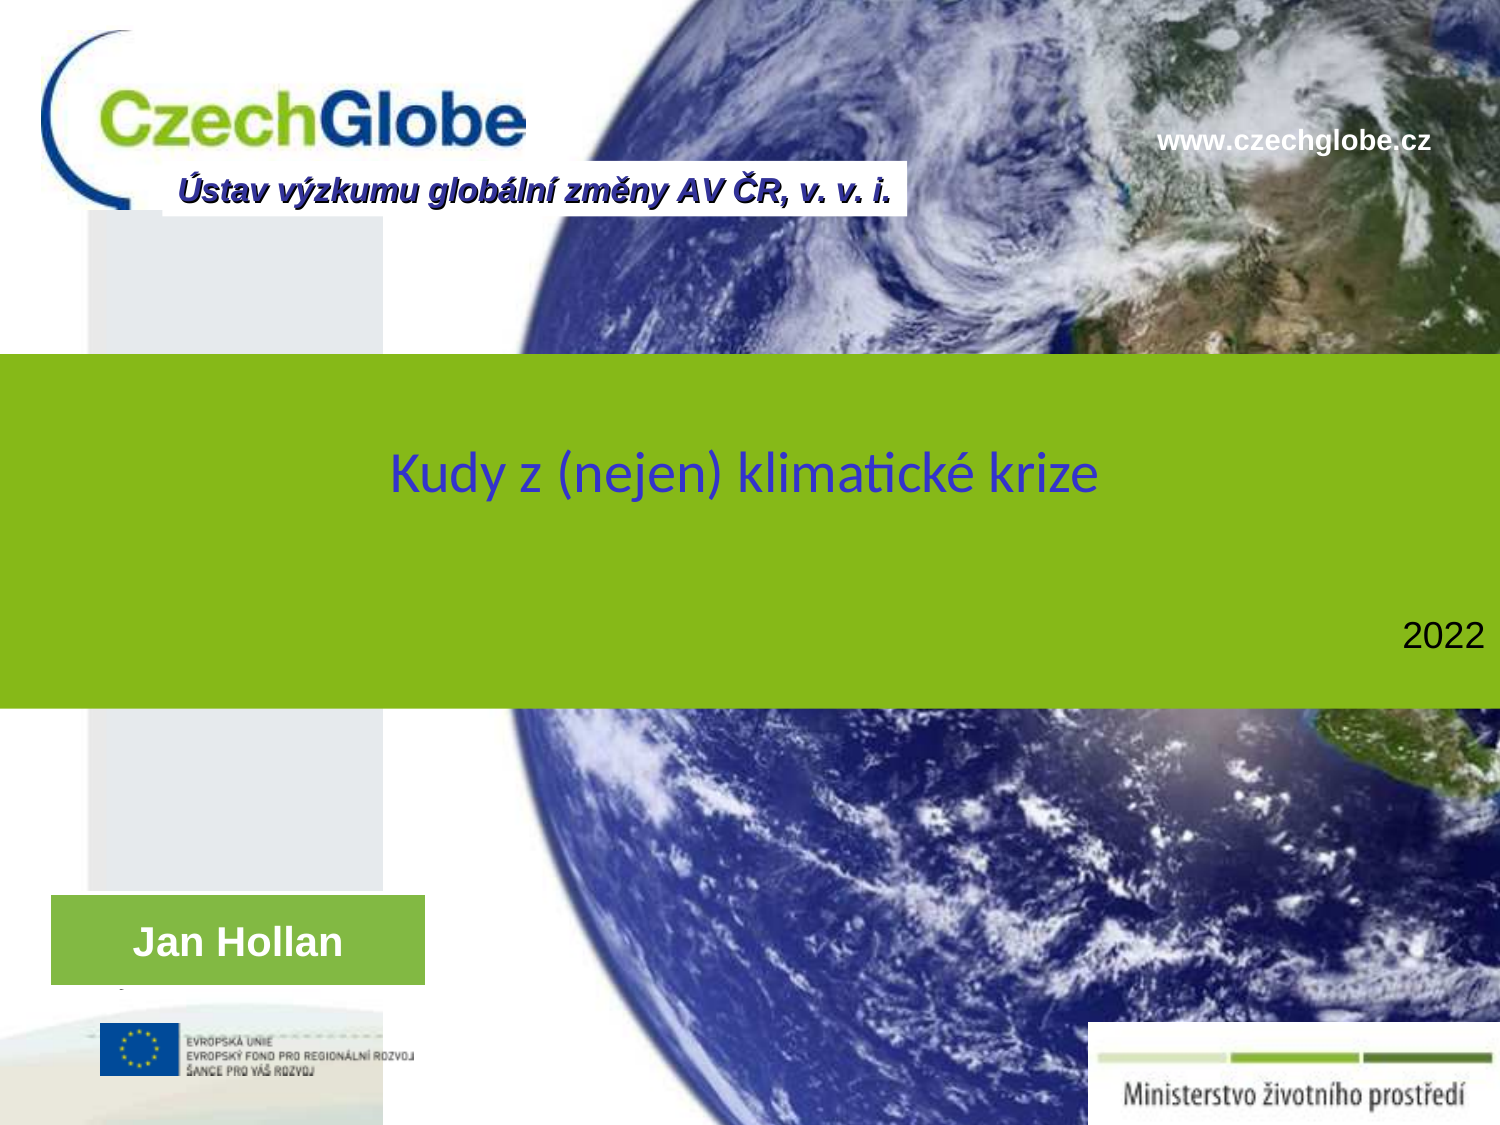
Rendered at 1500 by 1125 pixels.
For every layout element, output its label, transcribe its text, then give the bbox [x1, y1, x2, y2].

picture [0, 0, 1500, 354]
text_box [0, 354, 1500, 709]
text_box 2022 [287, 603, 1500, 709]
title Kudy z (nejen) klimatické krize [59, 348, 1418, 590]
text_box Jan Hollan [49, 892, 428, 988]
text_box Ústav výzkumu globální změny AV ČR, v. v. i. [162, 160, 908, 217]
text_box www.czechglobe.cz [971, 113, 1447, 192]
picture [0, 709, 1500, 1125]
